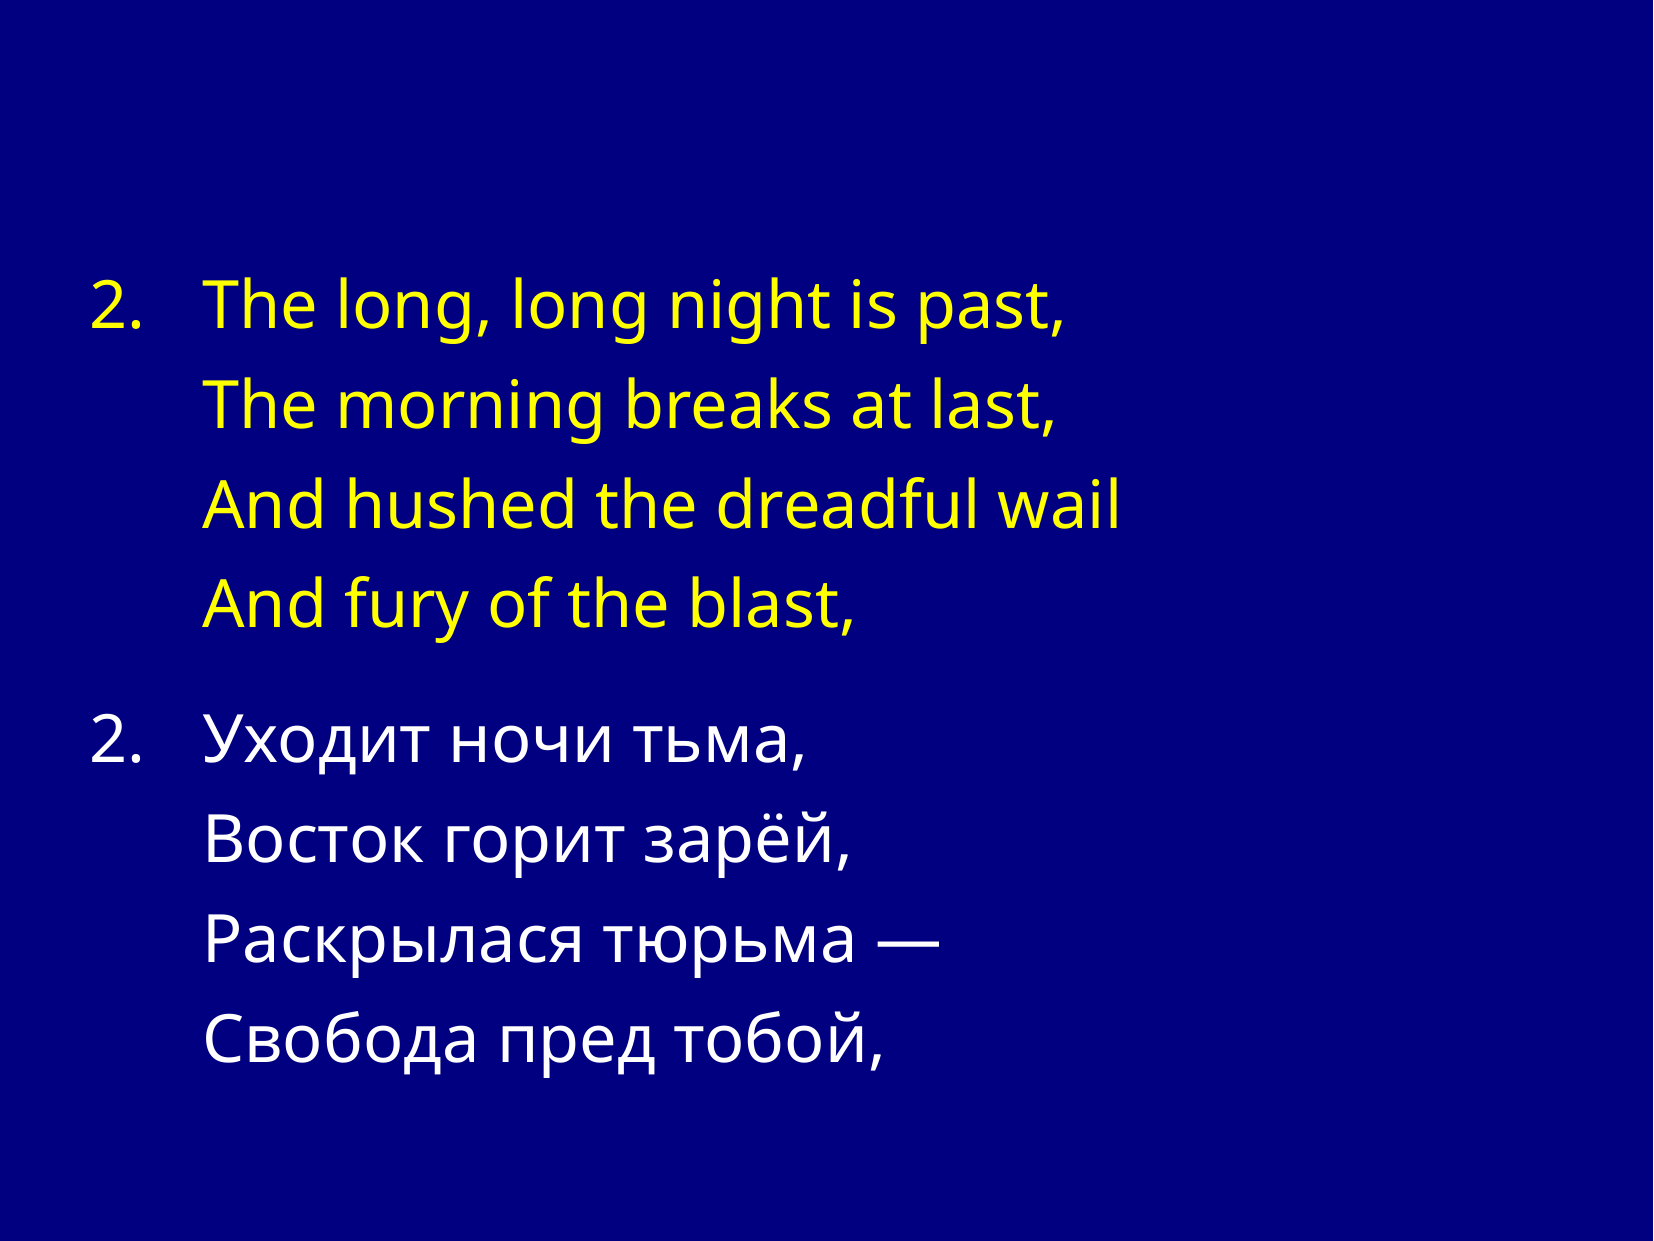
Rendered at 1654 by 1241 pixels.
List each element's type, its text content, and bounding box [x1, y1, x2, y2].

text_box 2. Уходит ночи тьма, Восток горит зарёй, Раскрылася тюрьма — Свобода пред тобой, [75, 675, 1576, 1163]
text_box 2. The long, long night is past, The morning breaks at last, And hushed the dreadful wail And fury of the blast, [75, 150, 1576, 638]
